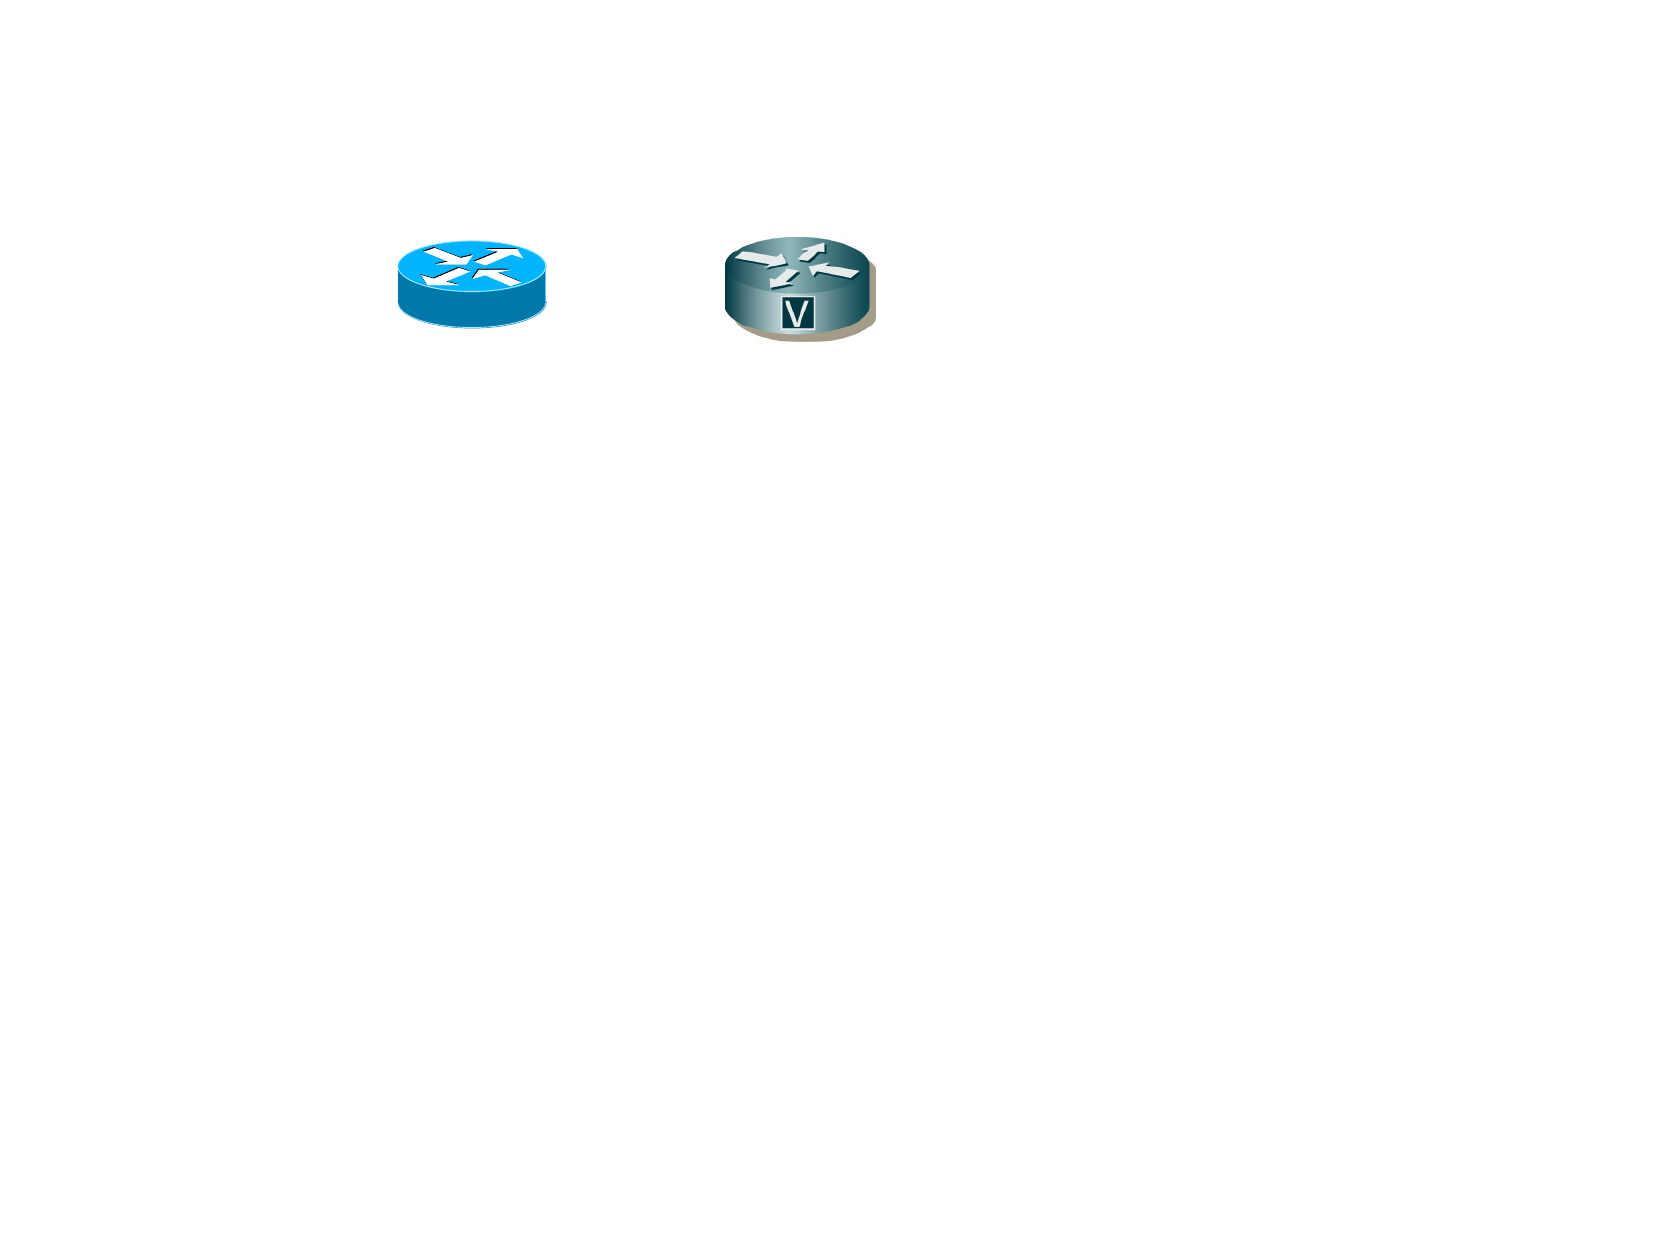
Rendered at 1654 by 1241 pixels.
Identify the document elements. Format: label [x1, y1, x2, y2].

picture [476, 249, 521, 264]
picture [397, 240, 547, 301]
picture [423, 268, 468, 287]
picture [725, 237, 876, 342]
picture [474, 270, 519, 285]
picture [397, 304, 547, 329]
picture [425, 249, 471, 264]
